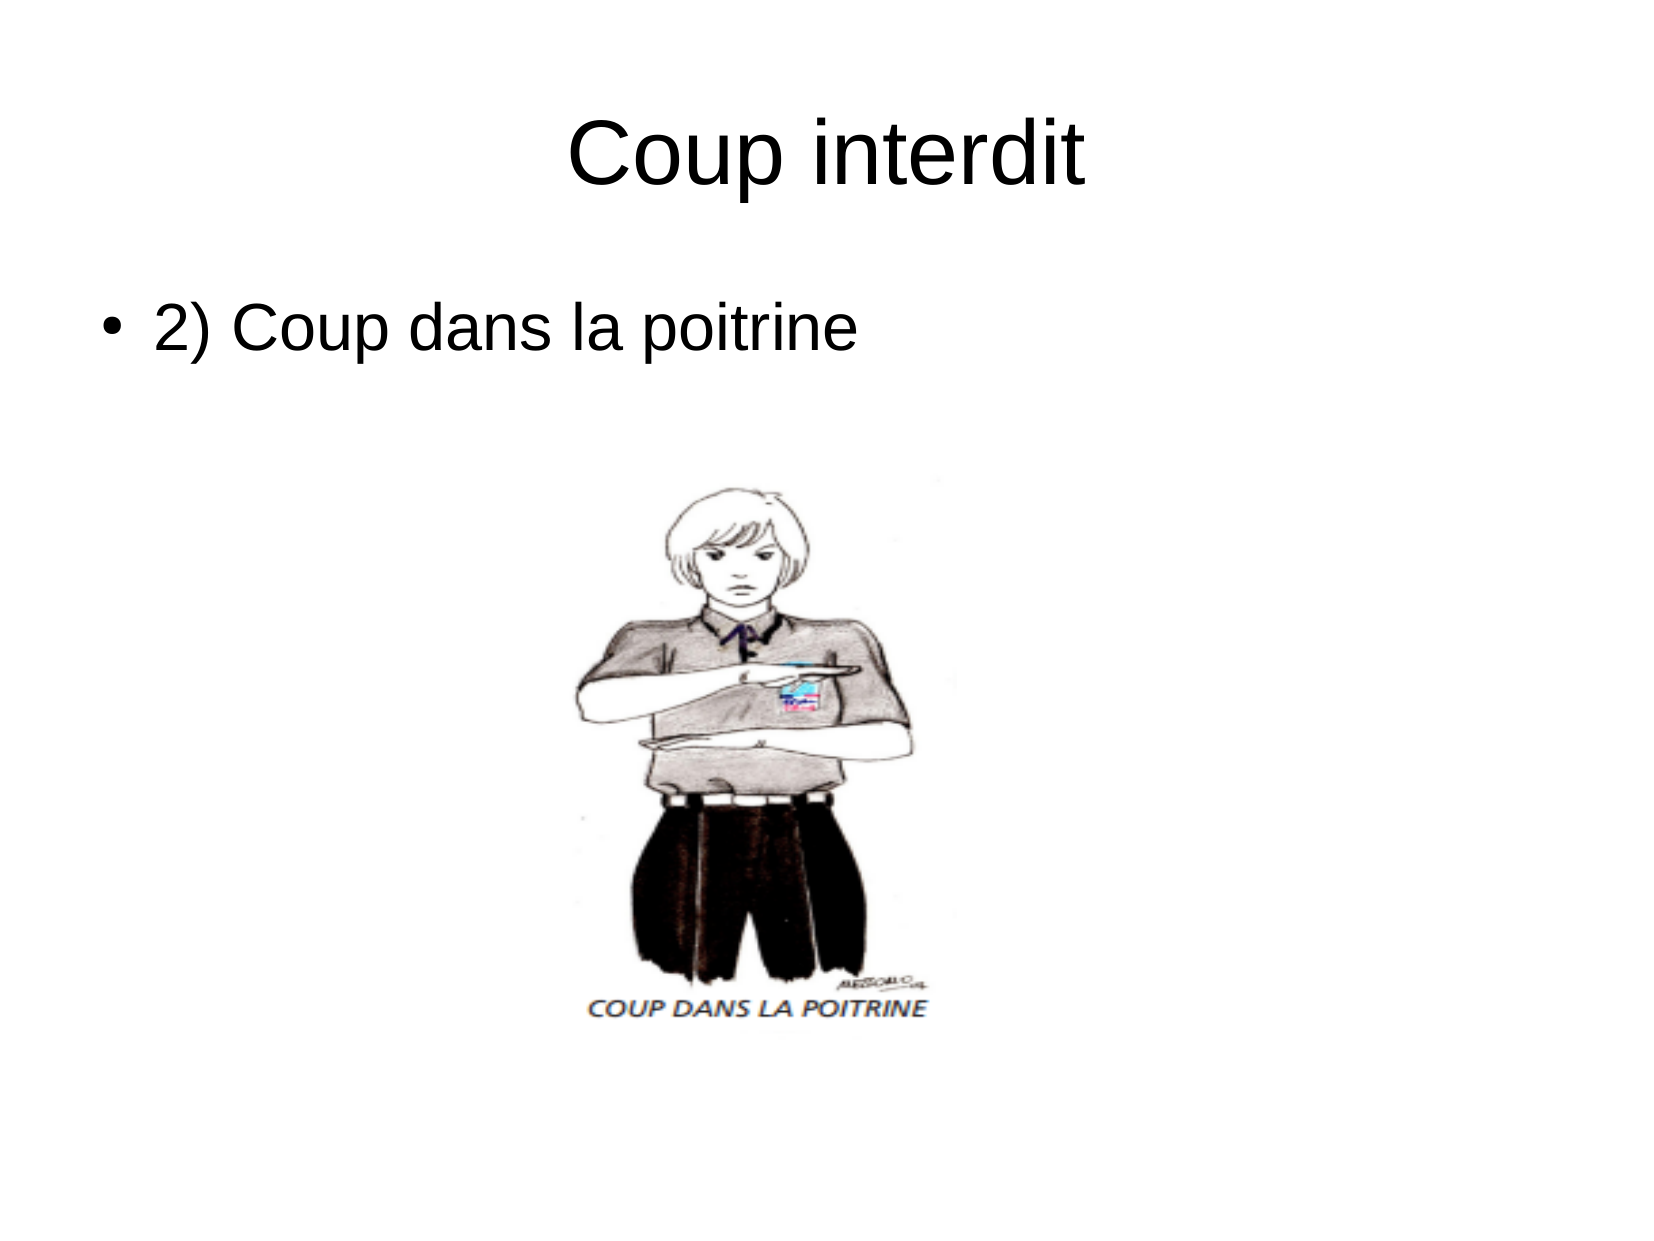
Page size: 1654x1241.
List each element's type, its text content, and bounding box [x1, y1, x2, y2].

title Coup interdit [82, 49, 1571, 257]
picture [566, 472, 957, 1040]
list 2) Coup dans la poitrine [82, 290, 1571, 1109]
